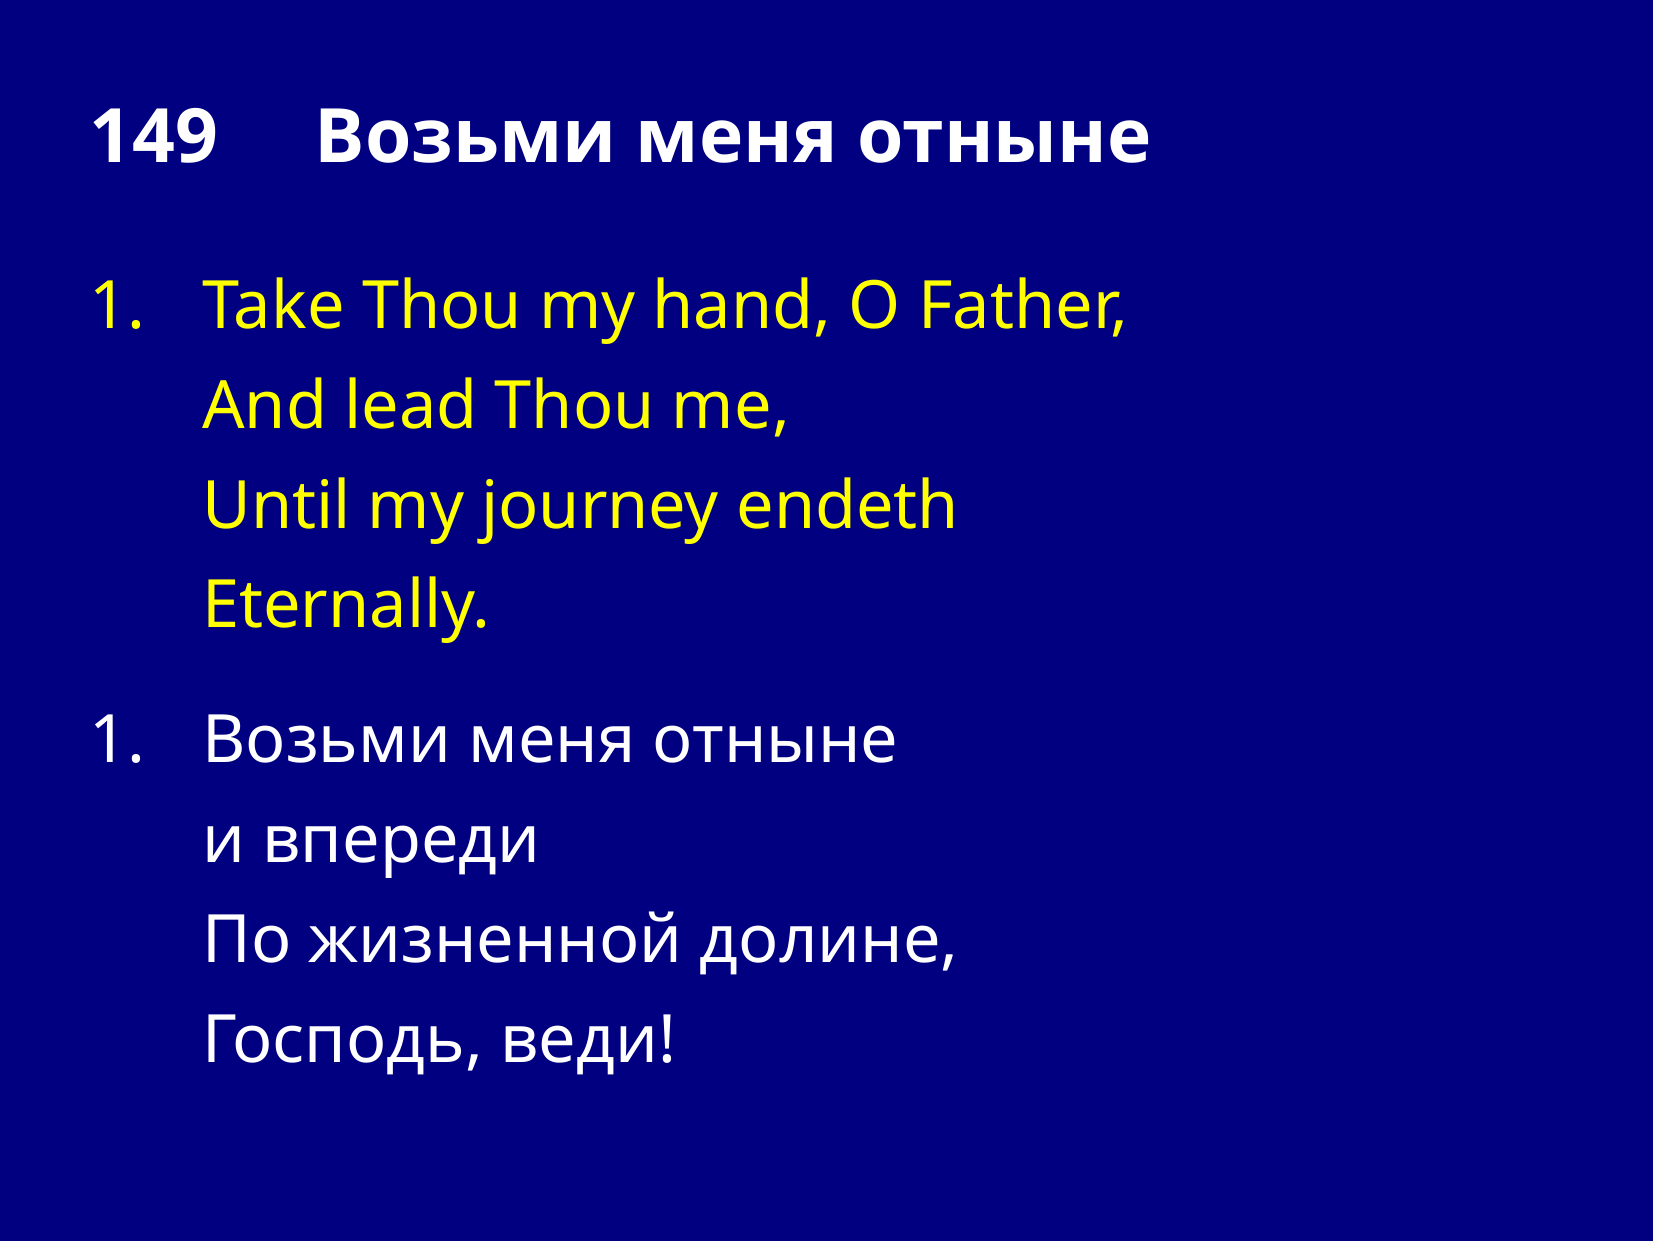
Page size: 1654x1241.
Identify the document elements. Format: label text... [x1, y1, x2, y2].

text_box 1. Возьми меня отныне и впереди По жизненной долине, Господь, веди! [75, 675, 1576, 1163]
text_box 149 Возьми меня отныне [75, 75, 1576, 188]
text_box 1. Take Thou my hand, O Father, And lead Thou me, Until my journey endeth Eternally. [75, 188, 1576, 638]
